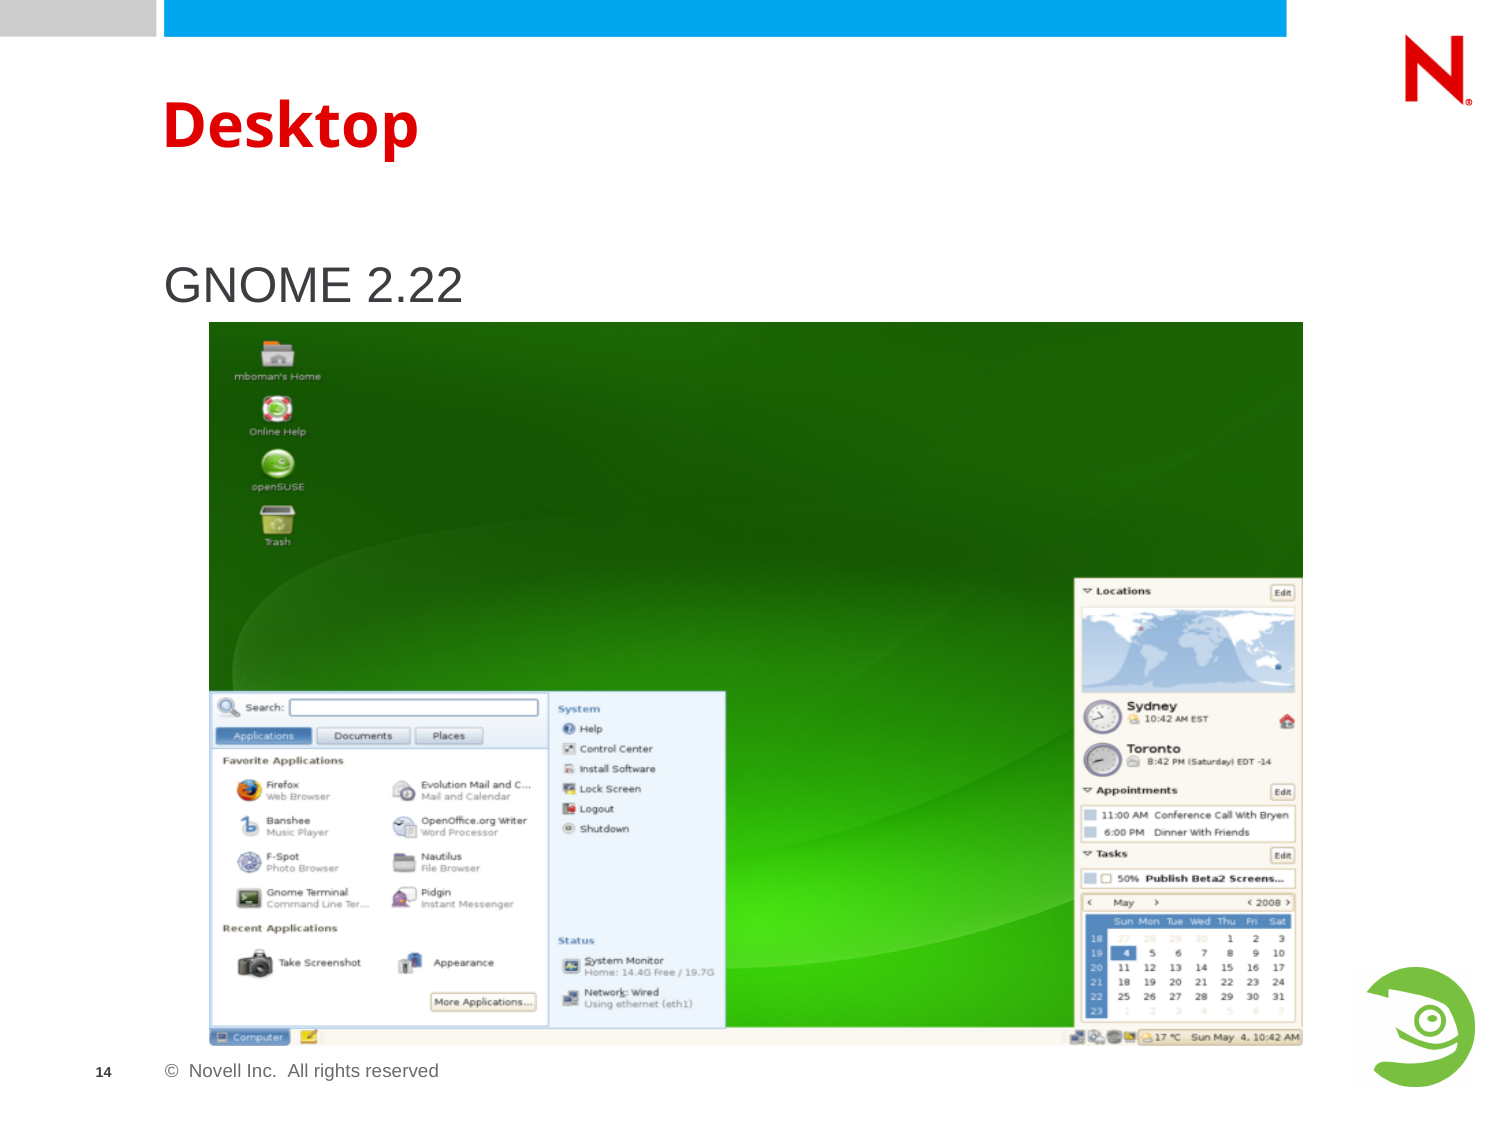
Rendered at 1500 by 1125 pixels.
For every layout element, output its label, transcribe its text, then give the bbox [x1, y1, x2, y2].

picture [209, 322, 1303, 1046]
picture [1403, 32, 1473, 107]
list GNOME 2.22 [163, 254, 1404, 986]
picture [1355, 967, 1475, 1087]
title Desktop [161, 41, 1383, 205]
